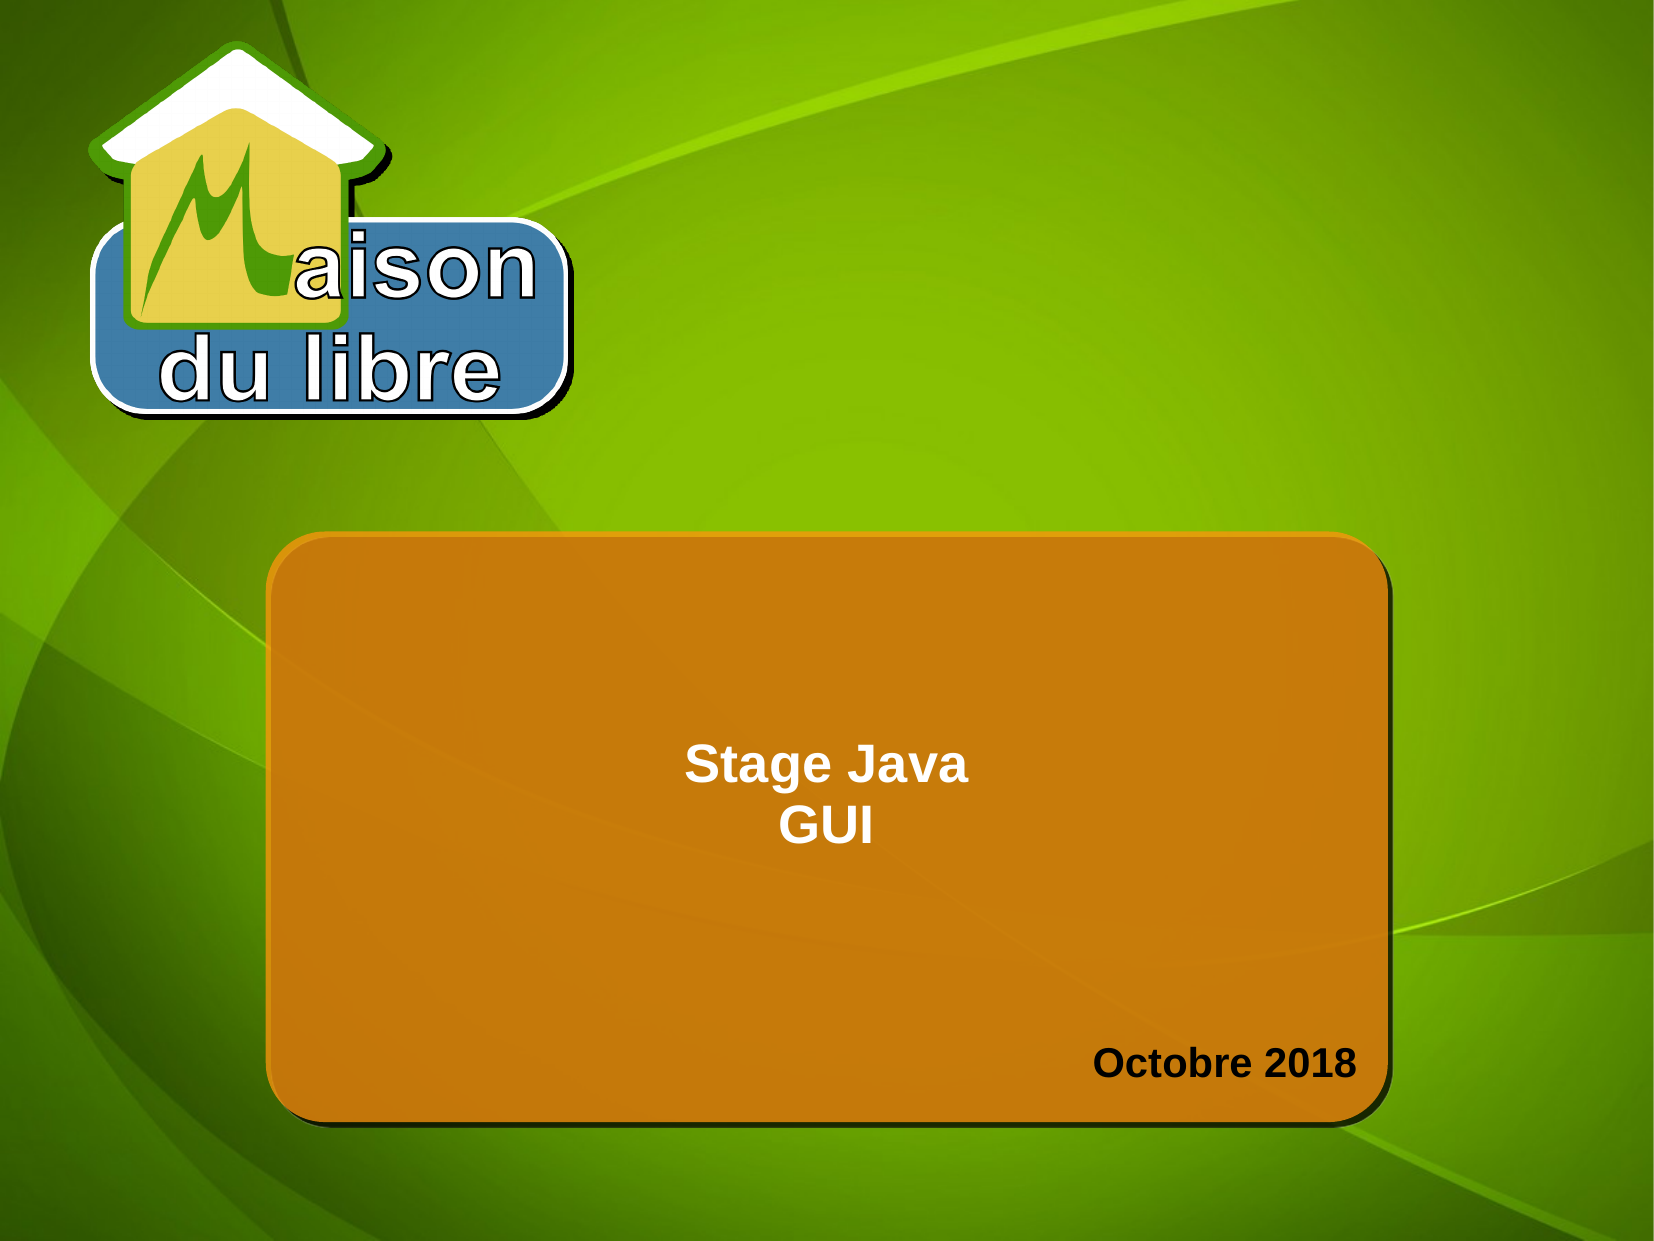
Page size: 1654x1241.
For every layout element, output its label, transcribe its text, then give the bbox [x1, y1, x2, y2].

title Octobre 2018 [1092, 1003, 1388, 1123]
title Stage Java GUI [295, 720, 1359, 869]
picture [0, 0, 1654, 1241]
text_box [265, 531, 1388, 1123]
